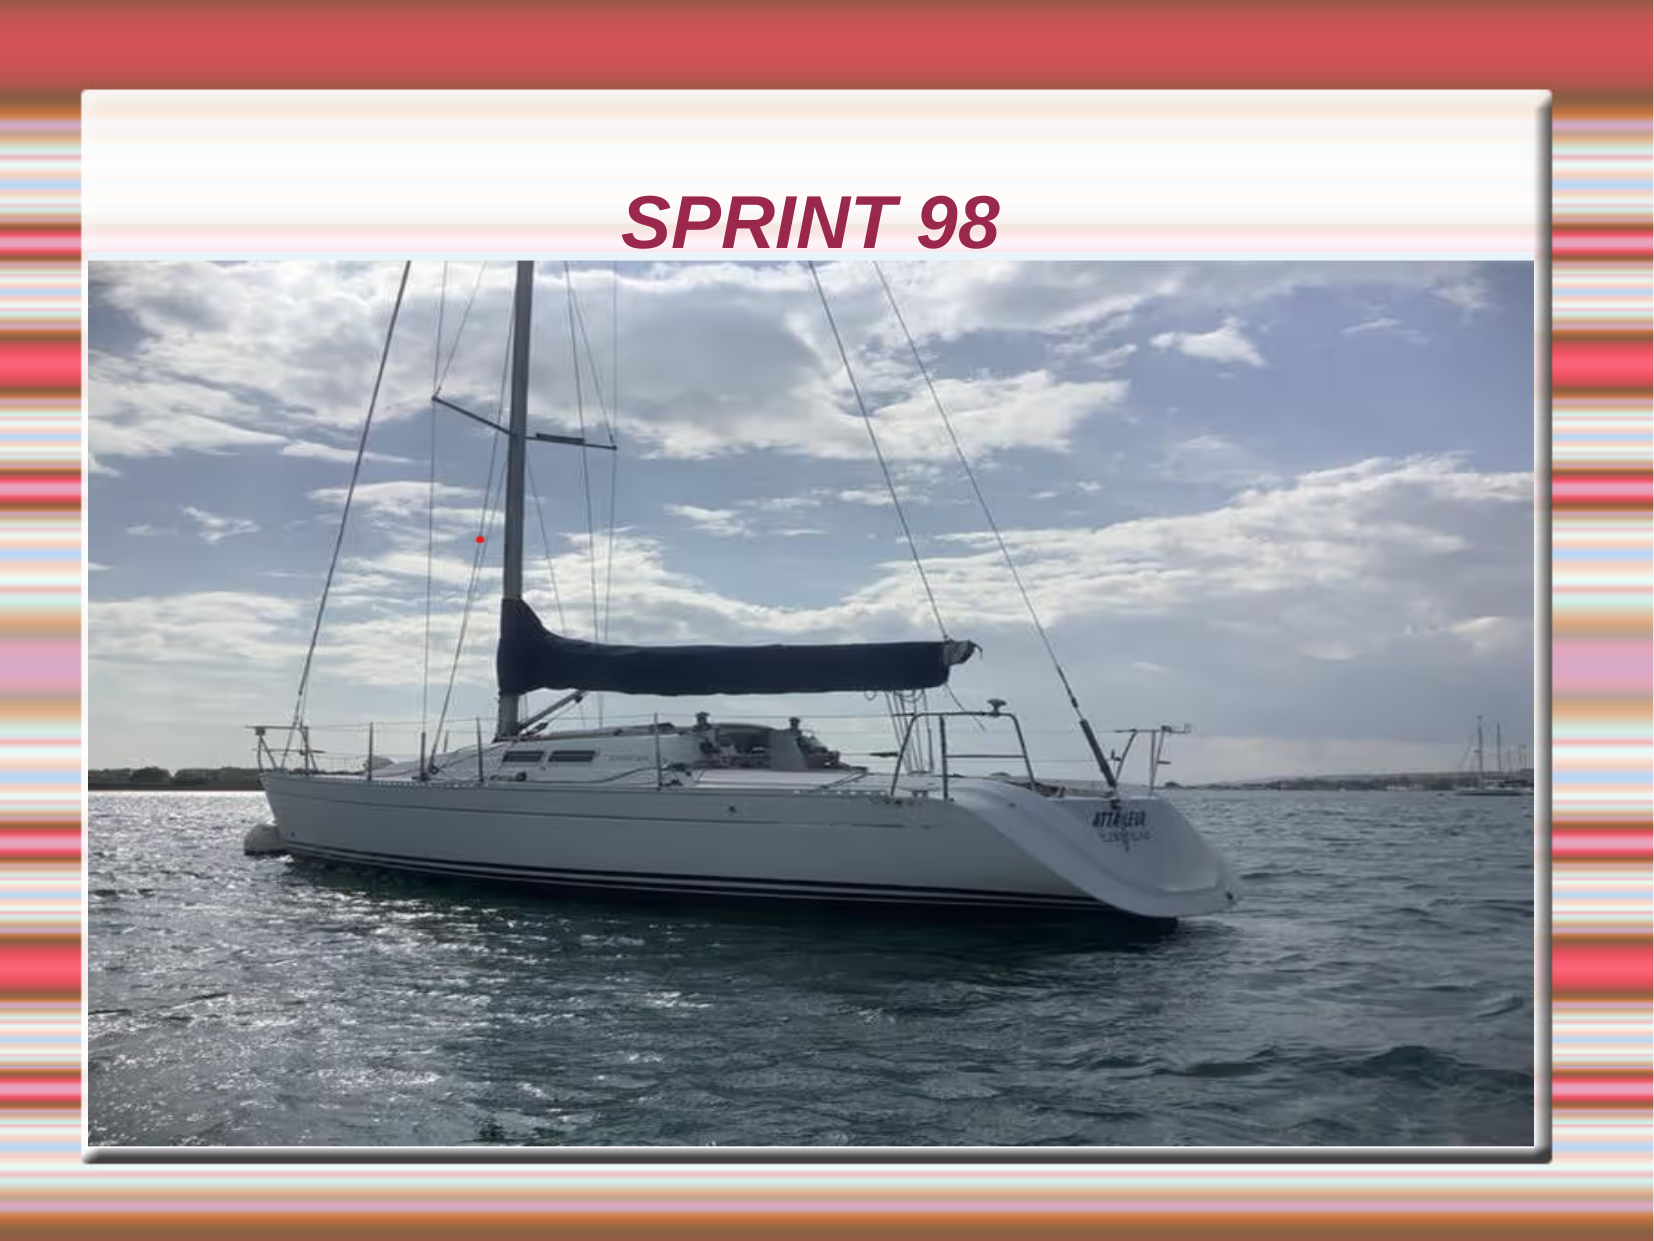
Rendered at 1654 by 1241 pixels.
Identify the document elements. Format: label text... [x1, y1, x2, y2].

title SPRINT 98 [88, 172, 1534, 252]
picture [0, 0, 1654, 1241]
